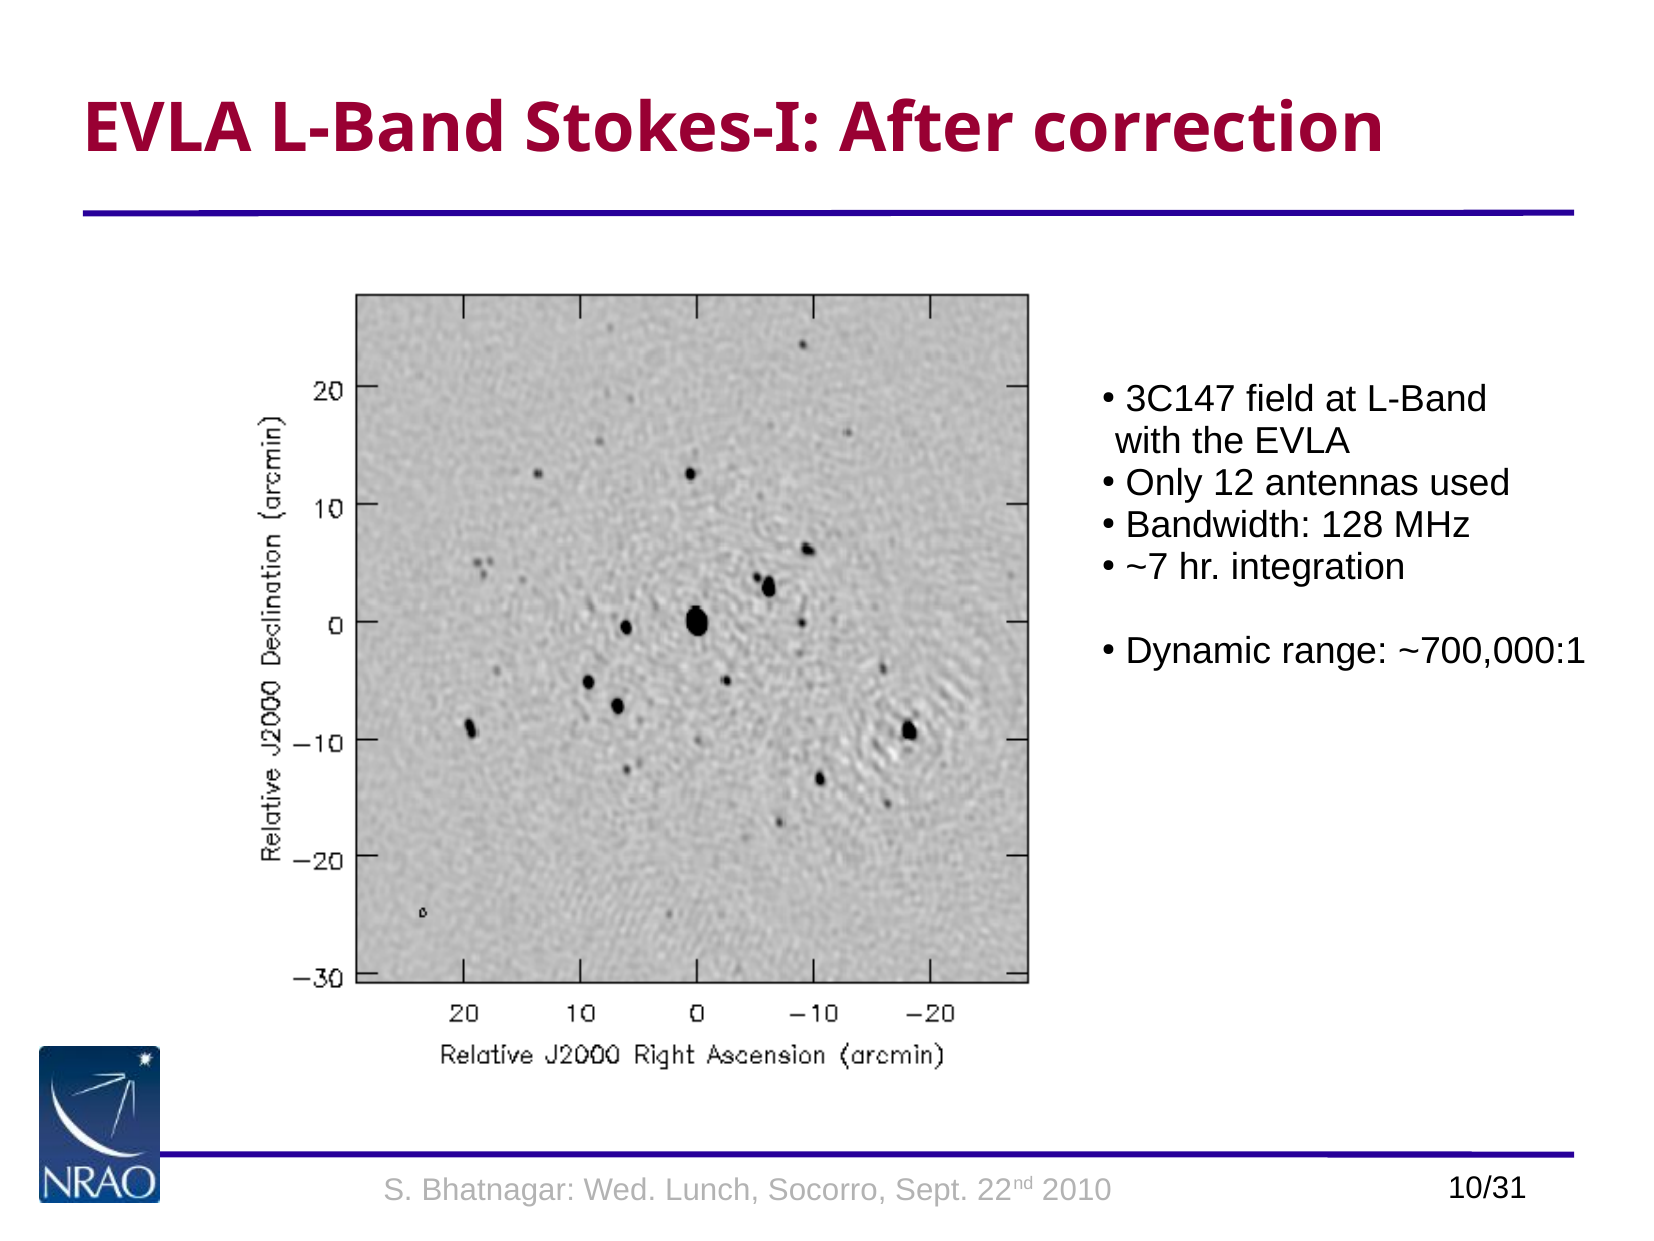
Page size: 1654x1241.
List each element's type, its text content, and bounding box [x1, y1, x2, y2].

picture [0, 0, 1654, 1241]
title EVLA L-Band Stokes-I: After correction [82, 49, 1571, 202]
text_box 3C147 field at L-Band with the EVLA Only 12 antennas used Bandwidth: 128 MHz ~7 hr. integration Dynamic range: ~700,000:1 [1087, 370, 1602, 679]
